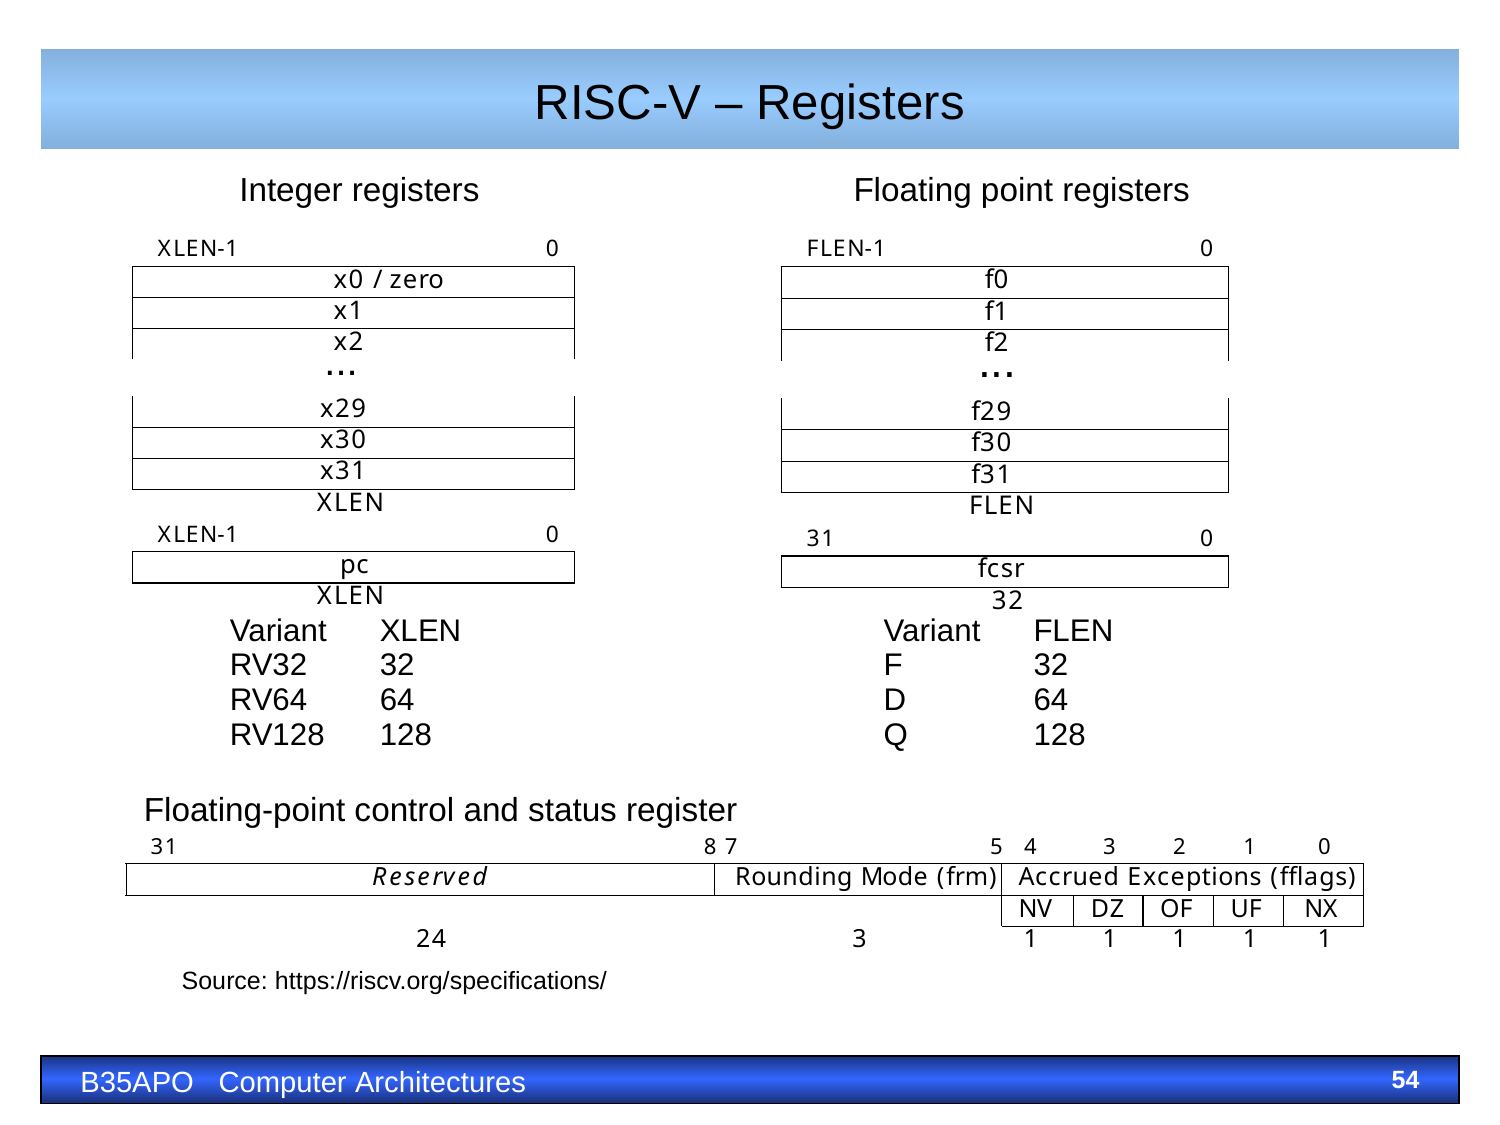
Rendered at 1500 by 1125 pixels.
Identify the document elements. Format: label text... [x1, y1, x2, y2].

text_box Source: https://riscv.org/specifications/ [166, 959, 623, 1002]
chart [104, 214, 607, 642]
chart [76, 742, 1387, 1003]
text_box Floating-point control and status register [129, 784, 754, 836]
text_box Integer registers [224, 164, 495, 217]
text_box Variant XLEN RV32 32 RV64 64 RV128 128 [214, 605, 477, 760]
title RISC-V – Registers [41, 49, 1459, 149]
text_box Floating point registers [838, 164, 1206, 217]
text_box Variant FLEN F 32 D 64 Q 128 [868, 605, 1137, 760]
chart [718, 185, 1251, 625]
